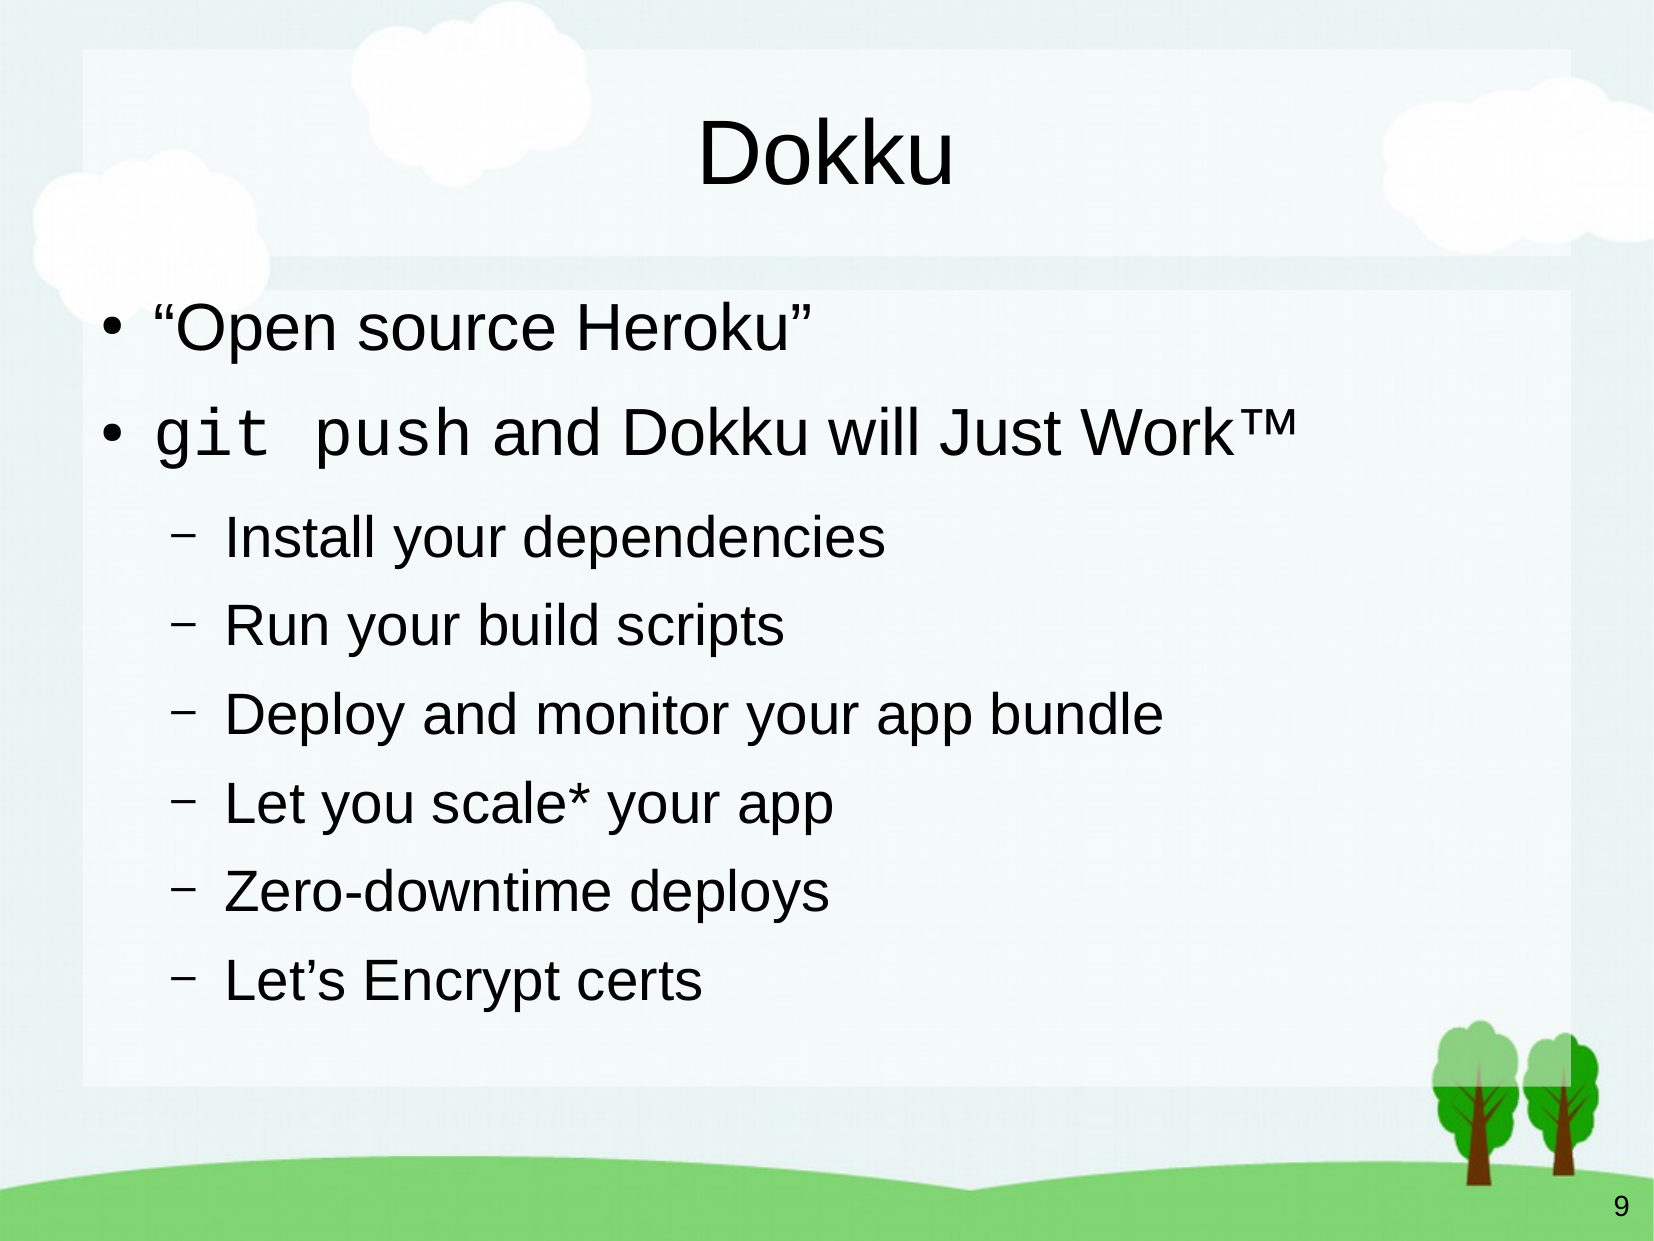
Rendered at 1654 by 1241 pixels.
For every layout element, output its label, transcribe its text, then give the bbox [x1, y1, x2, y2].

title Dokku [82, 49, 1571, 257]
list “Open source Heroku” git push and Dokku will Just Work™ Install your dependencies Run your build scripts Deploy and monitor your app bundle Let you scale* your app Zero-downtime deploys Let’s Encrypt certs [82, 290, 1571, 1087]
picture [0, 0, 1654, 1241]
